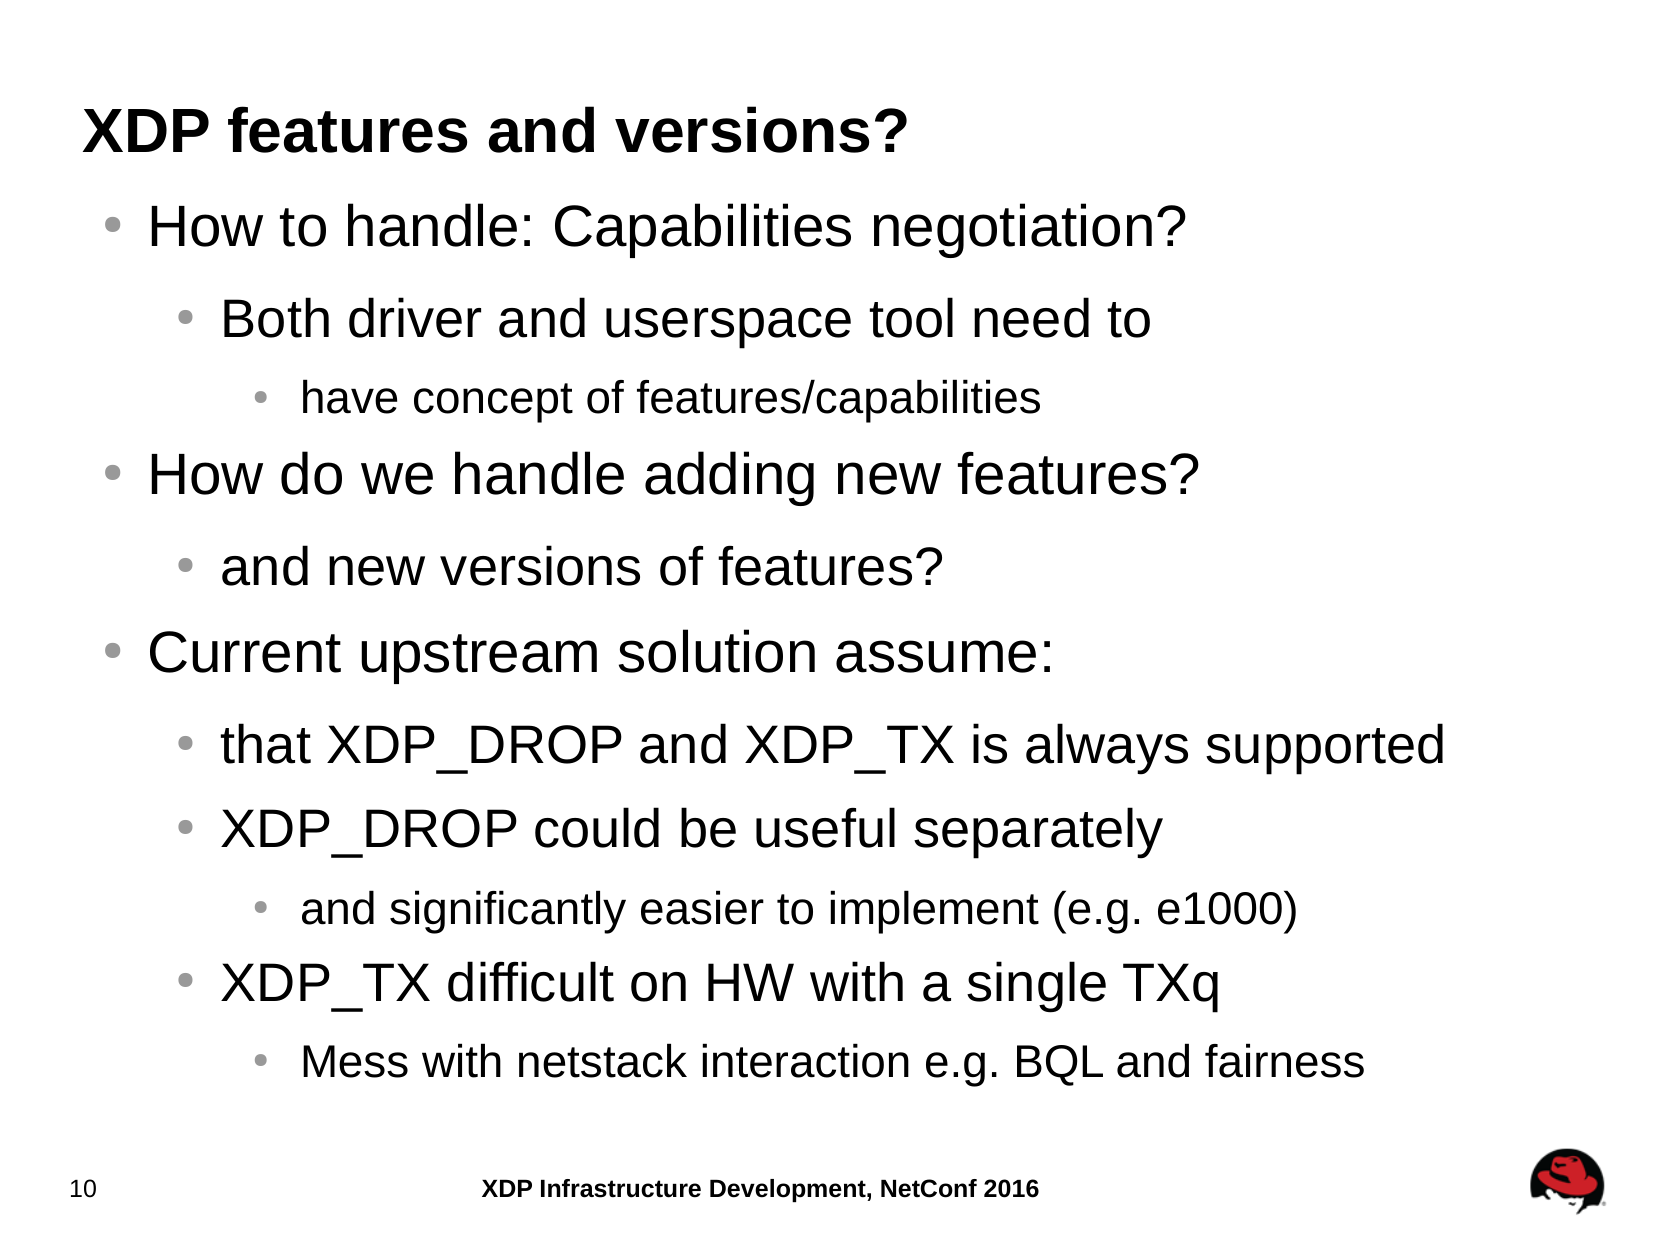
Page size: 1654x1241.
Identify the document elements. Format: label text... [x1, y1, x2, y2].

title XDP features and versions? [82, 37, 1571, 226]
picture [1529, 1146, 1612, 1224]
list How to handle: Capabilities negotiation? Both driver and userspace tool need to have concept of features/capabilities How do we handle adding new features? and new versions of features? Current upstream solution assume: that XDP_DROP and XDP_TX is always supported XDP_DROP could be useful separately and significantly easier to implement (e.g. e1000) XDP_TX difficult on HW with a single TXq Mess with netstack interaction e.g. BQL and fairness [87, 193, 1576, 1088]
